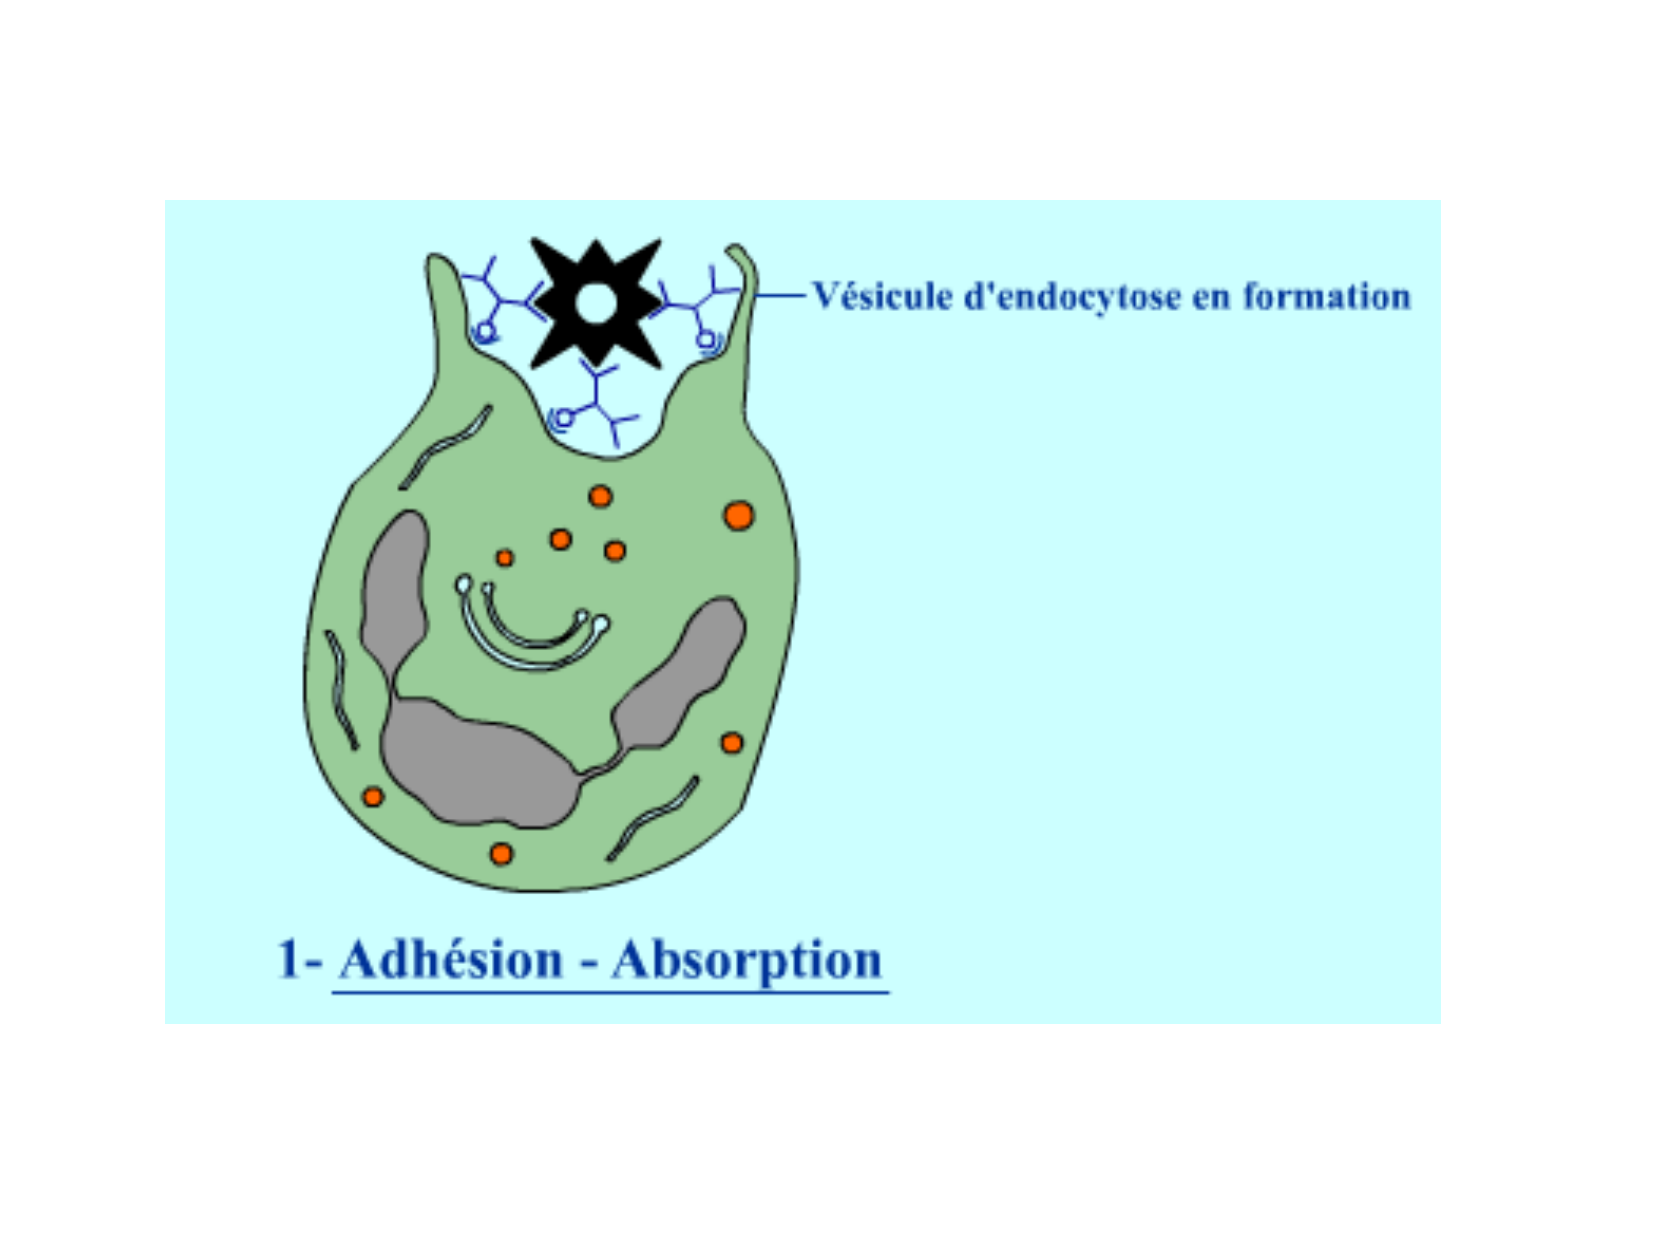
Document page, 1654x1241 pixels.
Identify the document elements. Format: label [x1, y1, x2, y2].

picture [165, 200, 1441, 1024]
